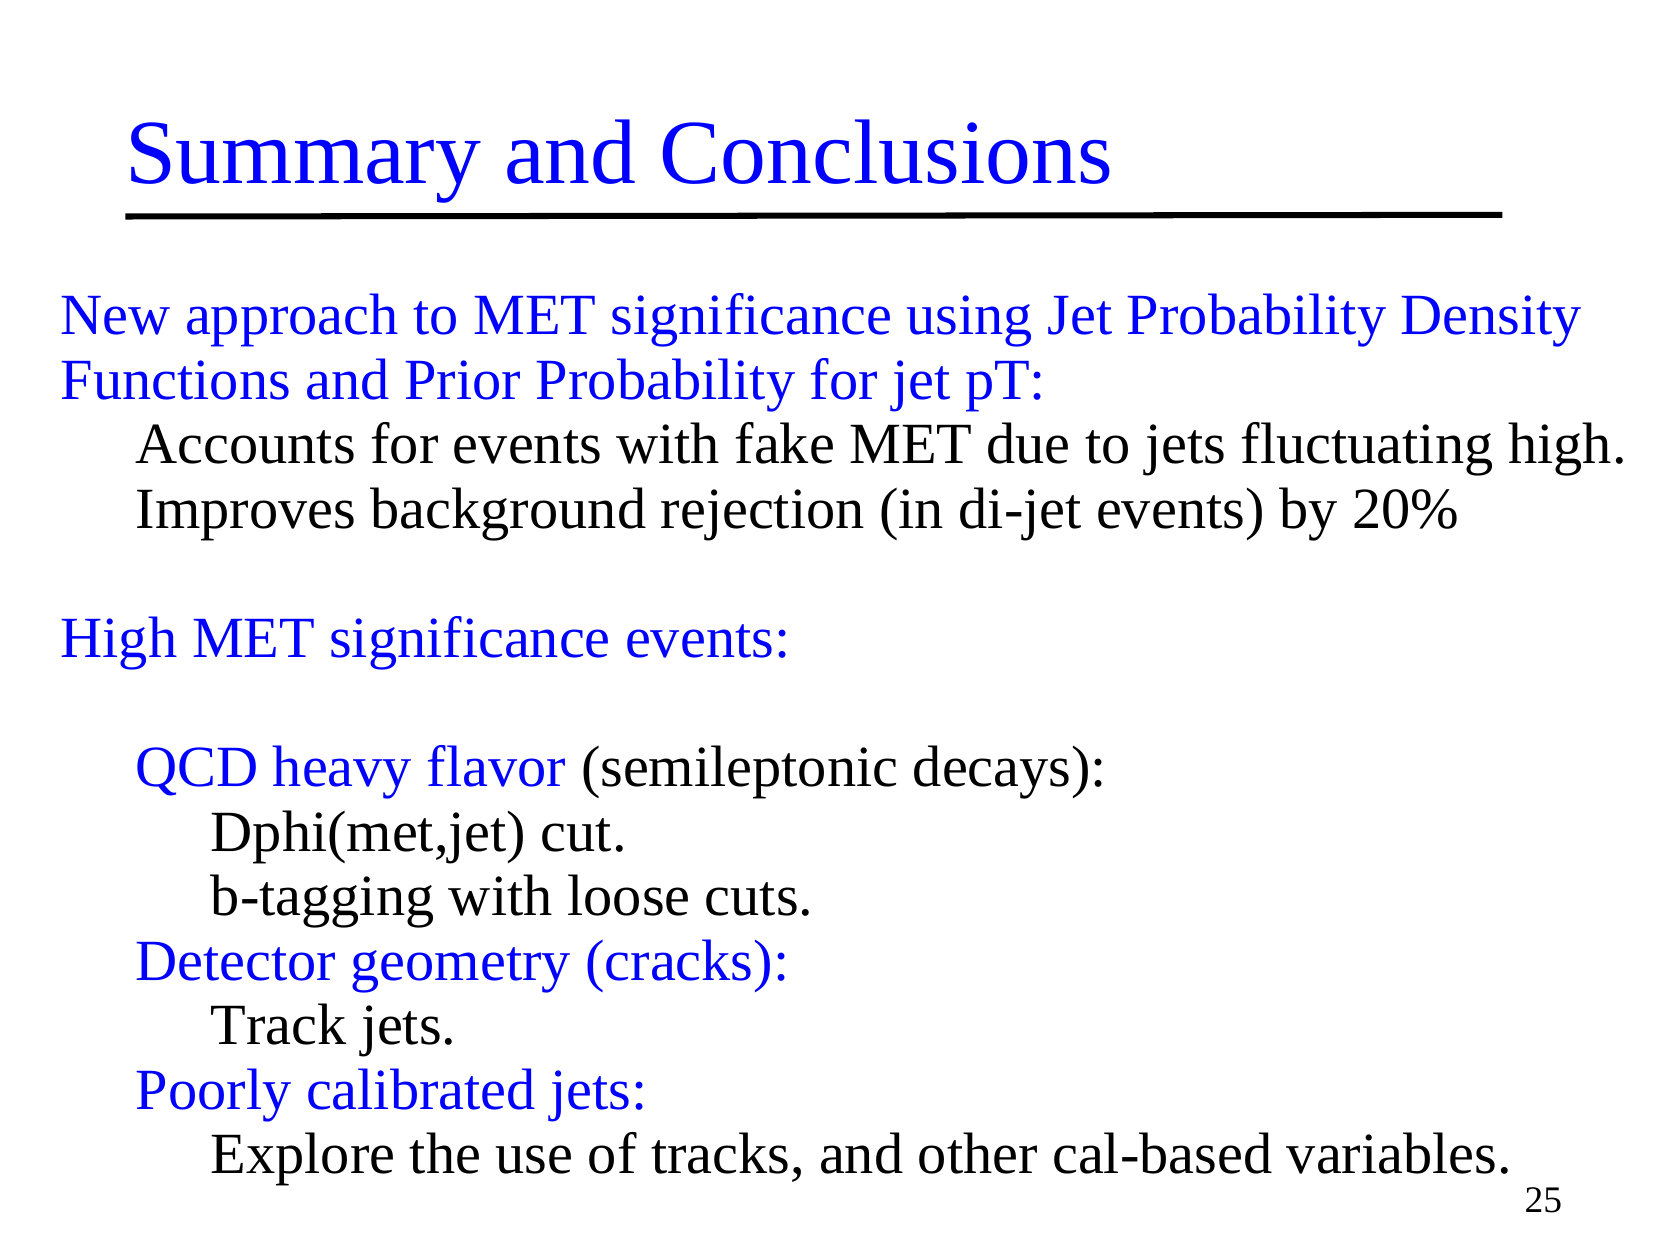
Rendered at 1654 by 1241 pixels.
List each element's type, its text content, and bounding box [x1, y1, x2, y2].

text_box Summary and Conclusions [125, 101, 1165, 215]
text_box New approach to MET significance using Jet Probability Density Functions and Prior Probability for jet pT: Accounts for events with fake MET due to jets fluctuating high. Improves background rejection (in di-jet events) by 20% High MET significance events: QCD heavy flavor (semileptonic decays): Dphi(met,jet) cut. b-tagging with loose cuts. Detector geometry (cracks): Track jets. Poorly calibrated jets: Explore the use of tracks, and other cal-based variables. [60, 282, 1623, 1187]
